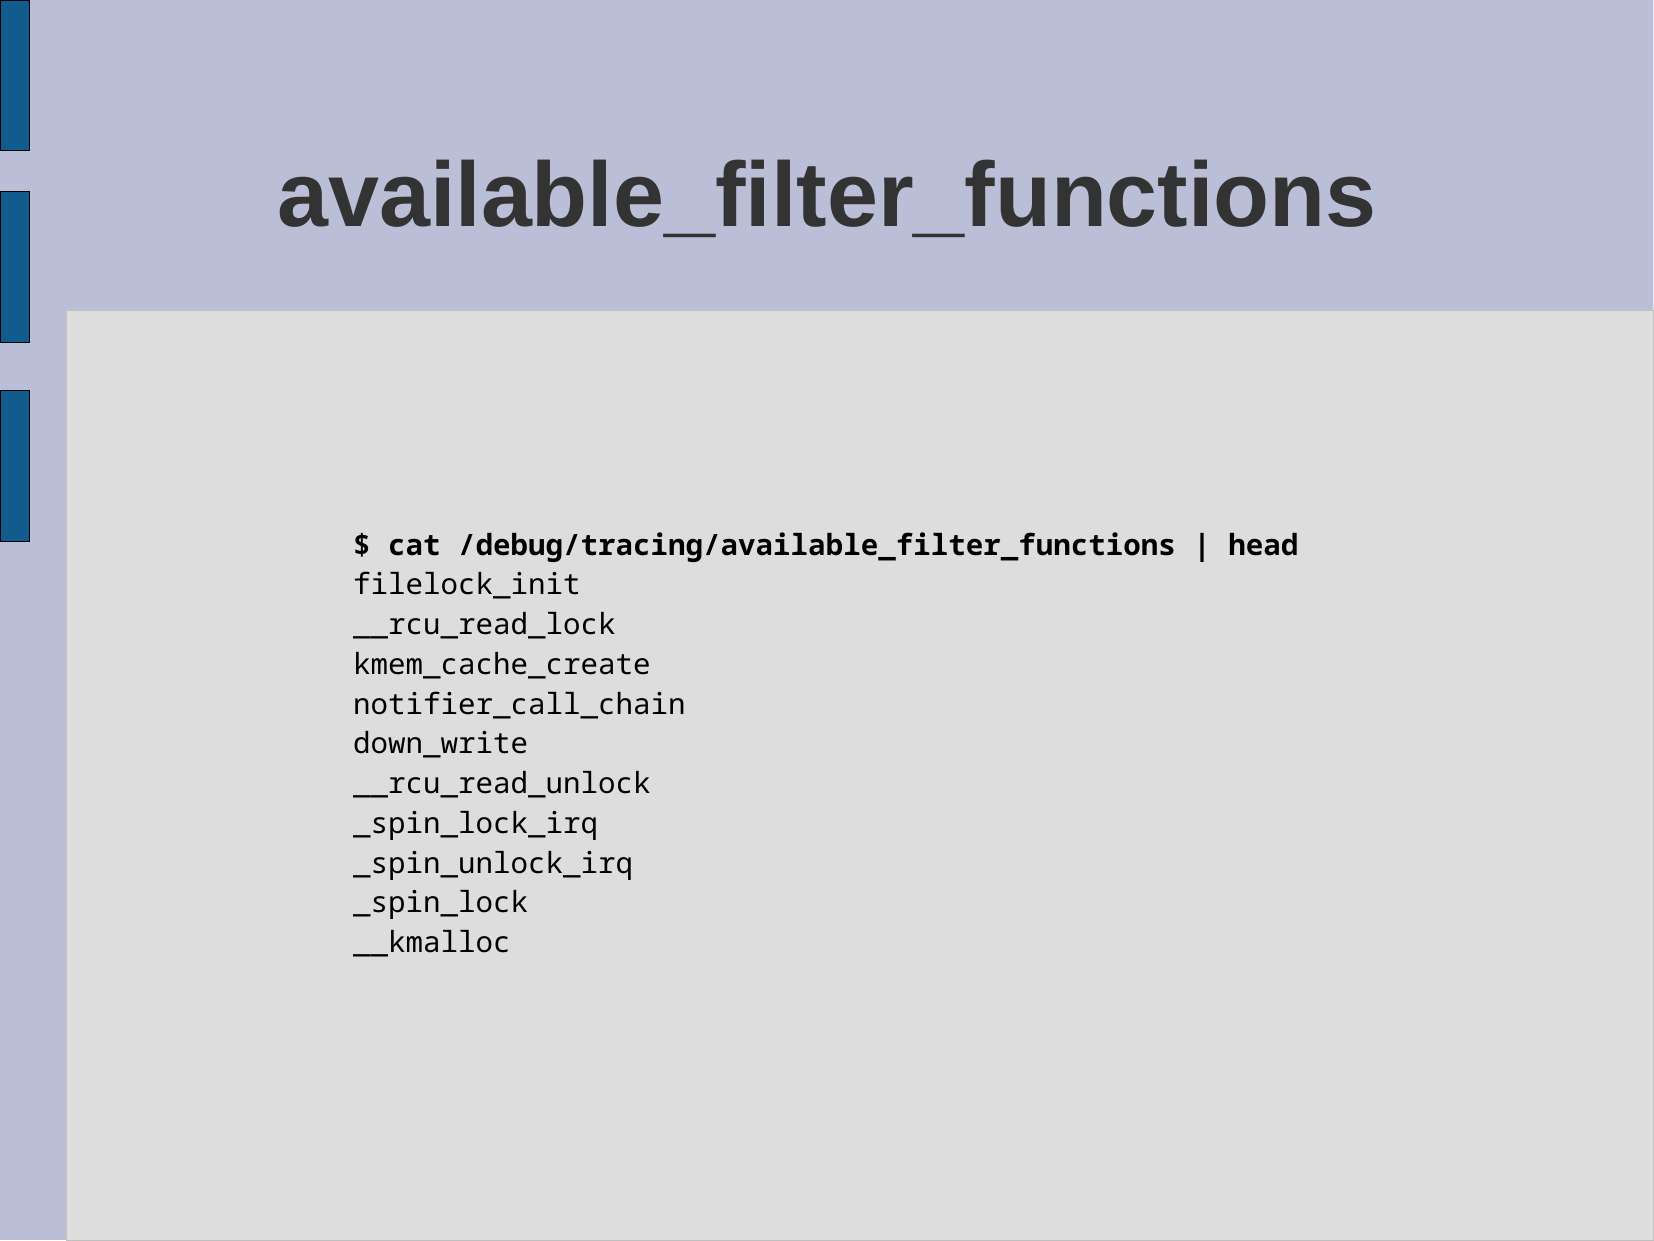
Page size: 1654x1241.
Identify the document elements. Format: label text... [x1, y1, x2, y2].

title available_filter_functions [121, 91, 1534, 299]
text_box $ cat /debug/tracing/available_filter_functions | head filelock_init __rcu_read_lock kmem_cache_create notifier_call_chain down_write __rcu_read_unlock _spin_lock_irq _spin_unlock_irq _spin_lock __kmalloc [338, 516, 1329, 891]
